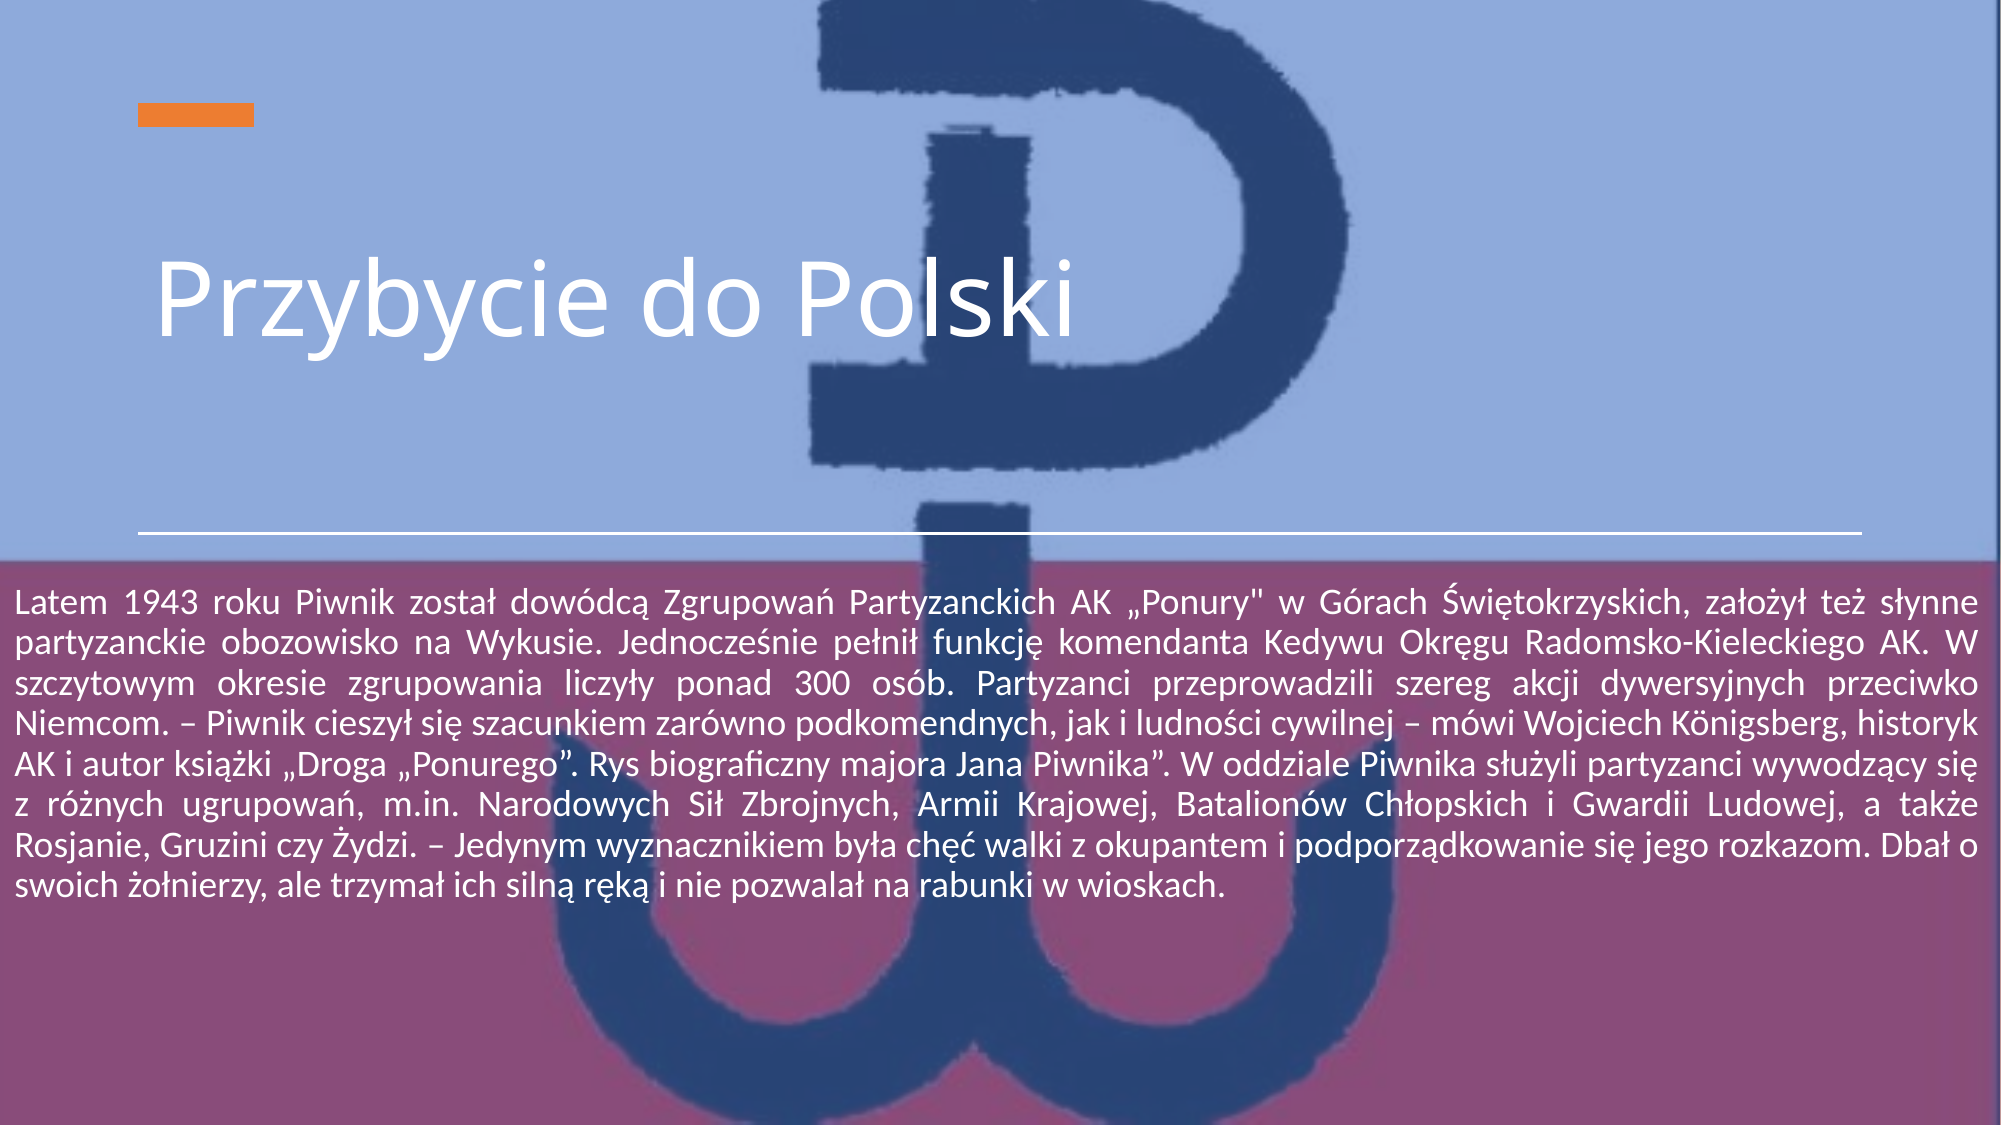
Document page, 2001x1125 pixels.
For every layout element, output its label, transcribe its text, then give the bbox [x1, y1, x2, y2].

list Latem 1943 roku Piwnik został dowódcą Zgrupowań Partyzanckich AK „Ponury" w Górach Świętokrzyskich, założył też słynne partyzanckie obozowisko na Wykusie. Jednocześnie pełnił funkcję komendanta Kedywu Okręgu Radomsko-Kieleckiego AK. W szczytowym okresie zgrupowania liczyły ponad 300 osób. Partyzanci przeprowadzili szereg akcji dywersyjnych przeciwko Niemcom. – Piwnik cieszył się szacunkiem zarówno podkomendnych, jak i ludności cywilnej – mówi Wojciech Königsberg, historyk AK i autor książki „Droga „Ponurego”. Rys biograficzny majora Jana Piwnika”. W oddziale Piwnika służyli partyzanci wywodzący się z różnych ugrupowań, m.in. Narodowych Sił Zbrojnych, Armii Krajowej, Batalionów Chłopskich i Gwardii Ludowej, a także Rosjanie, Gruzini czy Żydzi. – Jedynym wyznacznikiem była chęć walki z okupantem i podporządkowanie się jego rozkazom. Dbał o swoich żołnierzy, ale trzymał ich silną ręką i nie pozwalał na rabunki w wioskach. [0, 574, 1996, 1125]
picture [0, 0, 2000, 1125]
text_box [138, 103, 254, 127]
title Przybycie do Polski [138, 154, 1862, 492]
